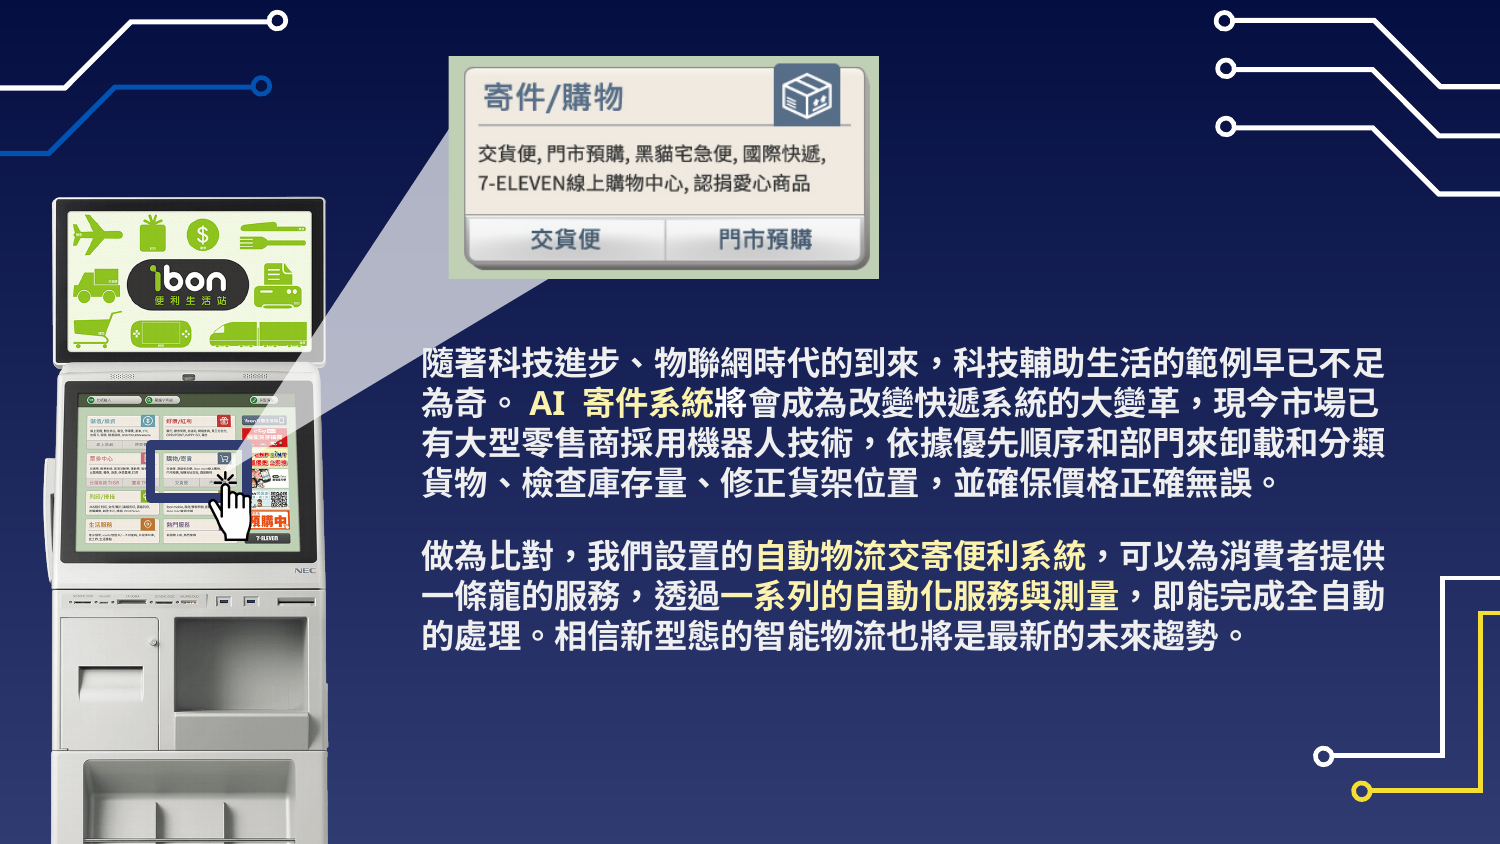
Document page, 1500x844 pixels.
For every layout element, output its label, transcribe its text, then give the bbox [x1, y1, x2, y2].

picture [0, 189, 377, 844]
picture [448, 56, 879, 279]
text_box [223, 130, 549, 471]
subtitle 隨著科技進步、物聯網時代的到來，科技輔助生活的範例早已不足為奇。AI 寄件系統將會成為改變快遞系統的大變革，現今市場已有大型零售商採用機器人技術，依據優先順序和部門來卸載和分類貨物、檢查庫存量、修正貨架位置，並確保價格正確無誤。 做為比對，我們設置的自動物流交寄便利系統，可以為消費者提供一條龍的服務，透過一系列的自動化服務與測量，即能完成全自動的處理。相信新型態的智能物流也將是最新的未來趨勢。 [406, 327, 1426, 677]
